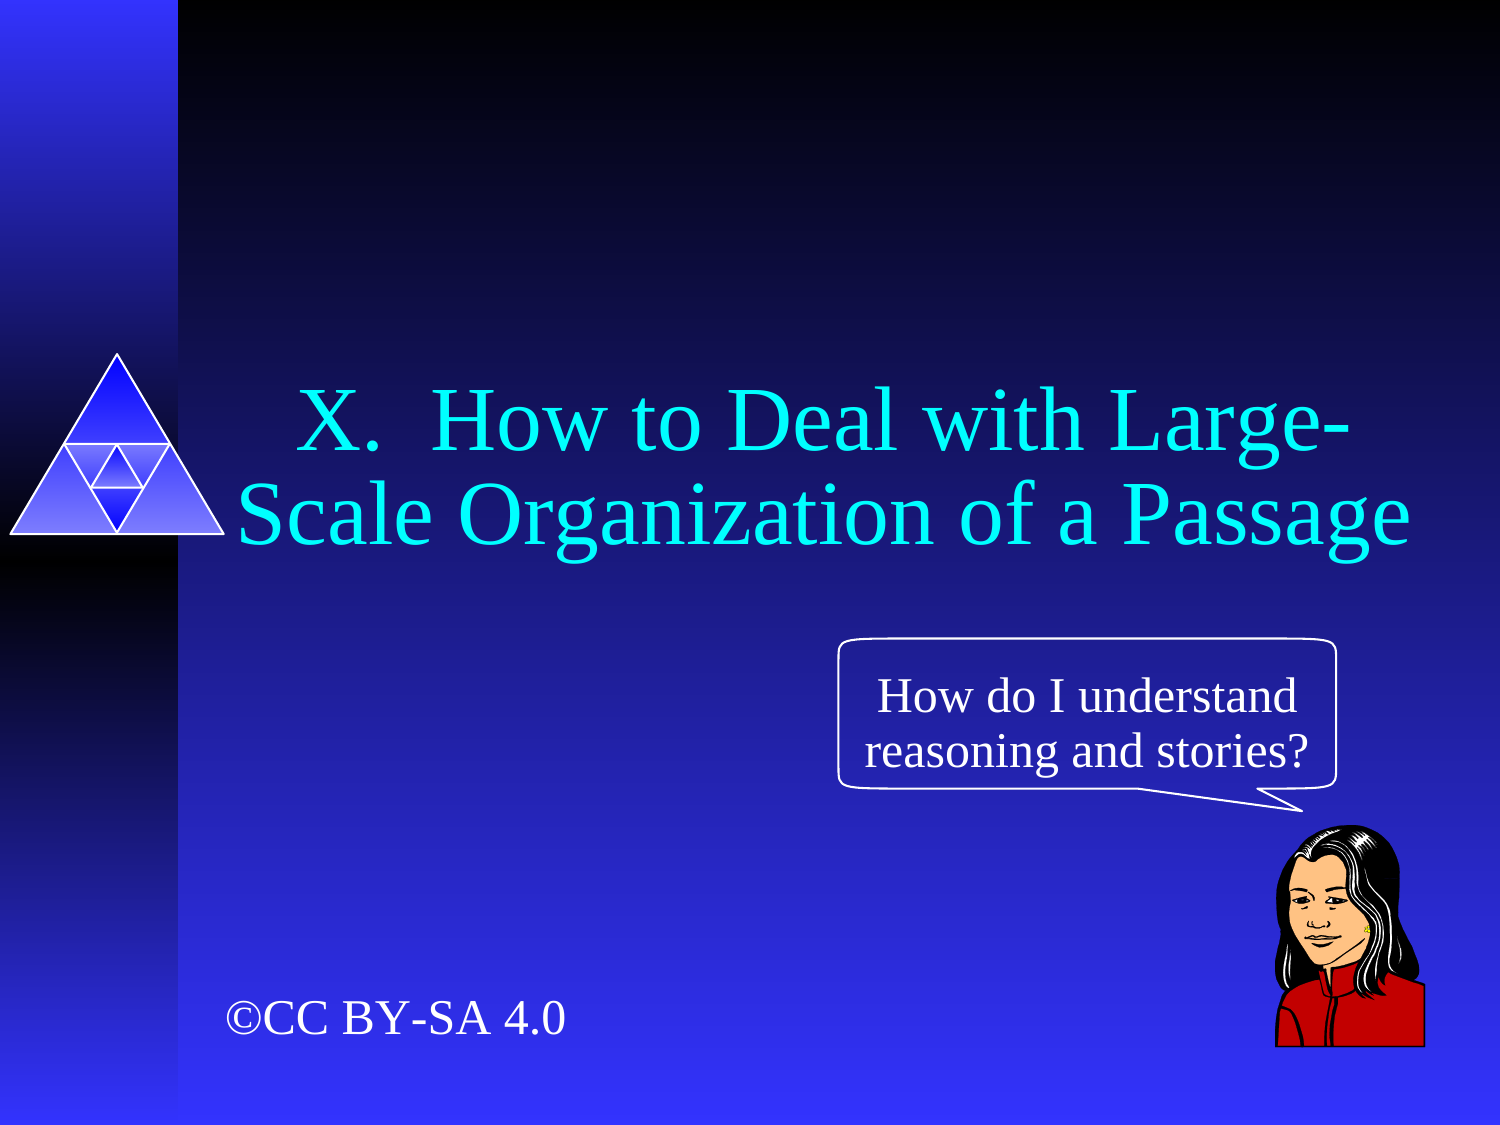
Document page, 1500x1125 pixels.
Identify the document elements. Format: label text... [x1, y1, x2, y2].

text_box How do I understand reasoning and stories? [838, 638, 1337, 812]
text_box ©CC BY-SA 4.0 [210, 982, 706, 1053]
picture [1275, 825, 1426, 1048]
title X. How to Deal with Large-Scale Organization of a Passage [187, 315, 1463, 623]
